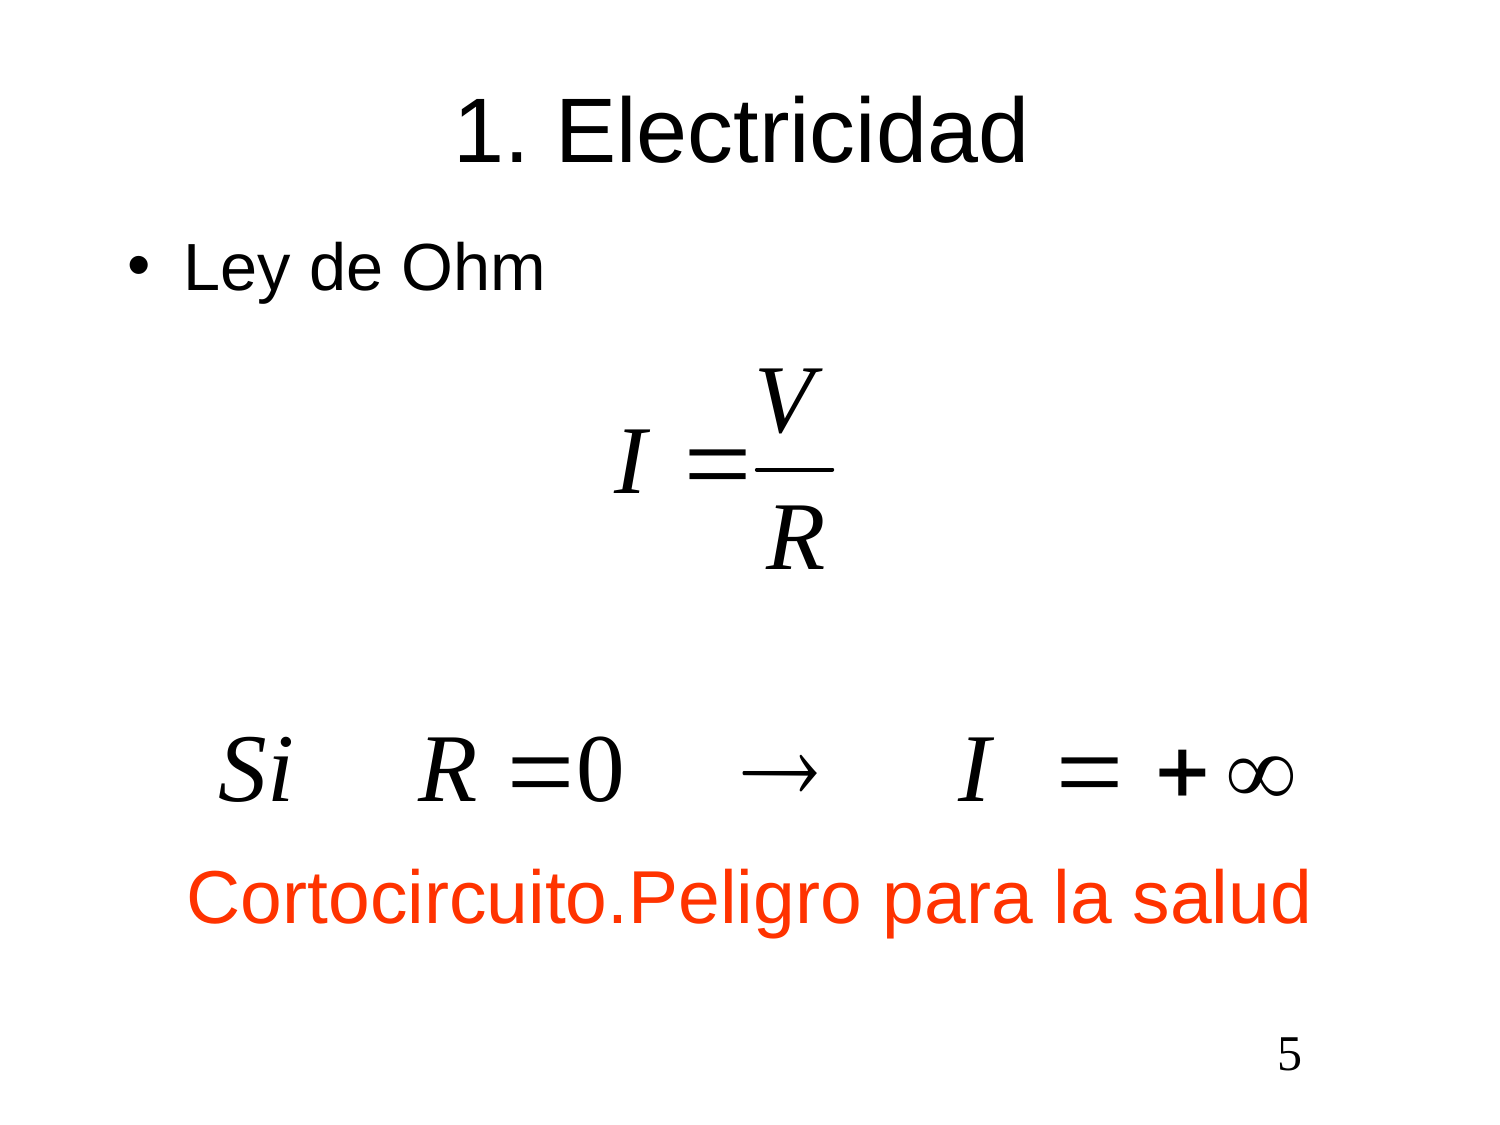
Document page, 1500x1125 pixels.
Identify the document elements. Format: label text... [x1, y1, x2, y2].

chart [202, 712, 1311, 842]
chart [596, 340, 856, 591]
list Ley de Ohm Cortocircuito.Peligro para la salud [112, 216, 1388, 1000]
title 1. Electricidad [104, 32, 1380, 220]
